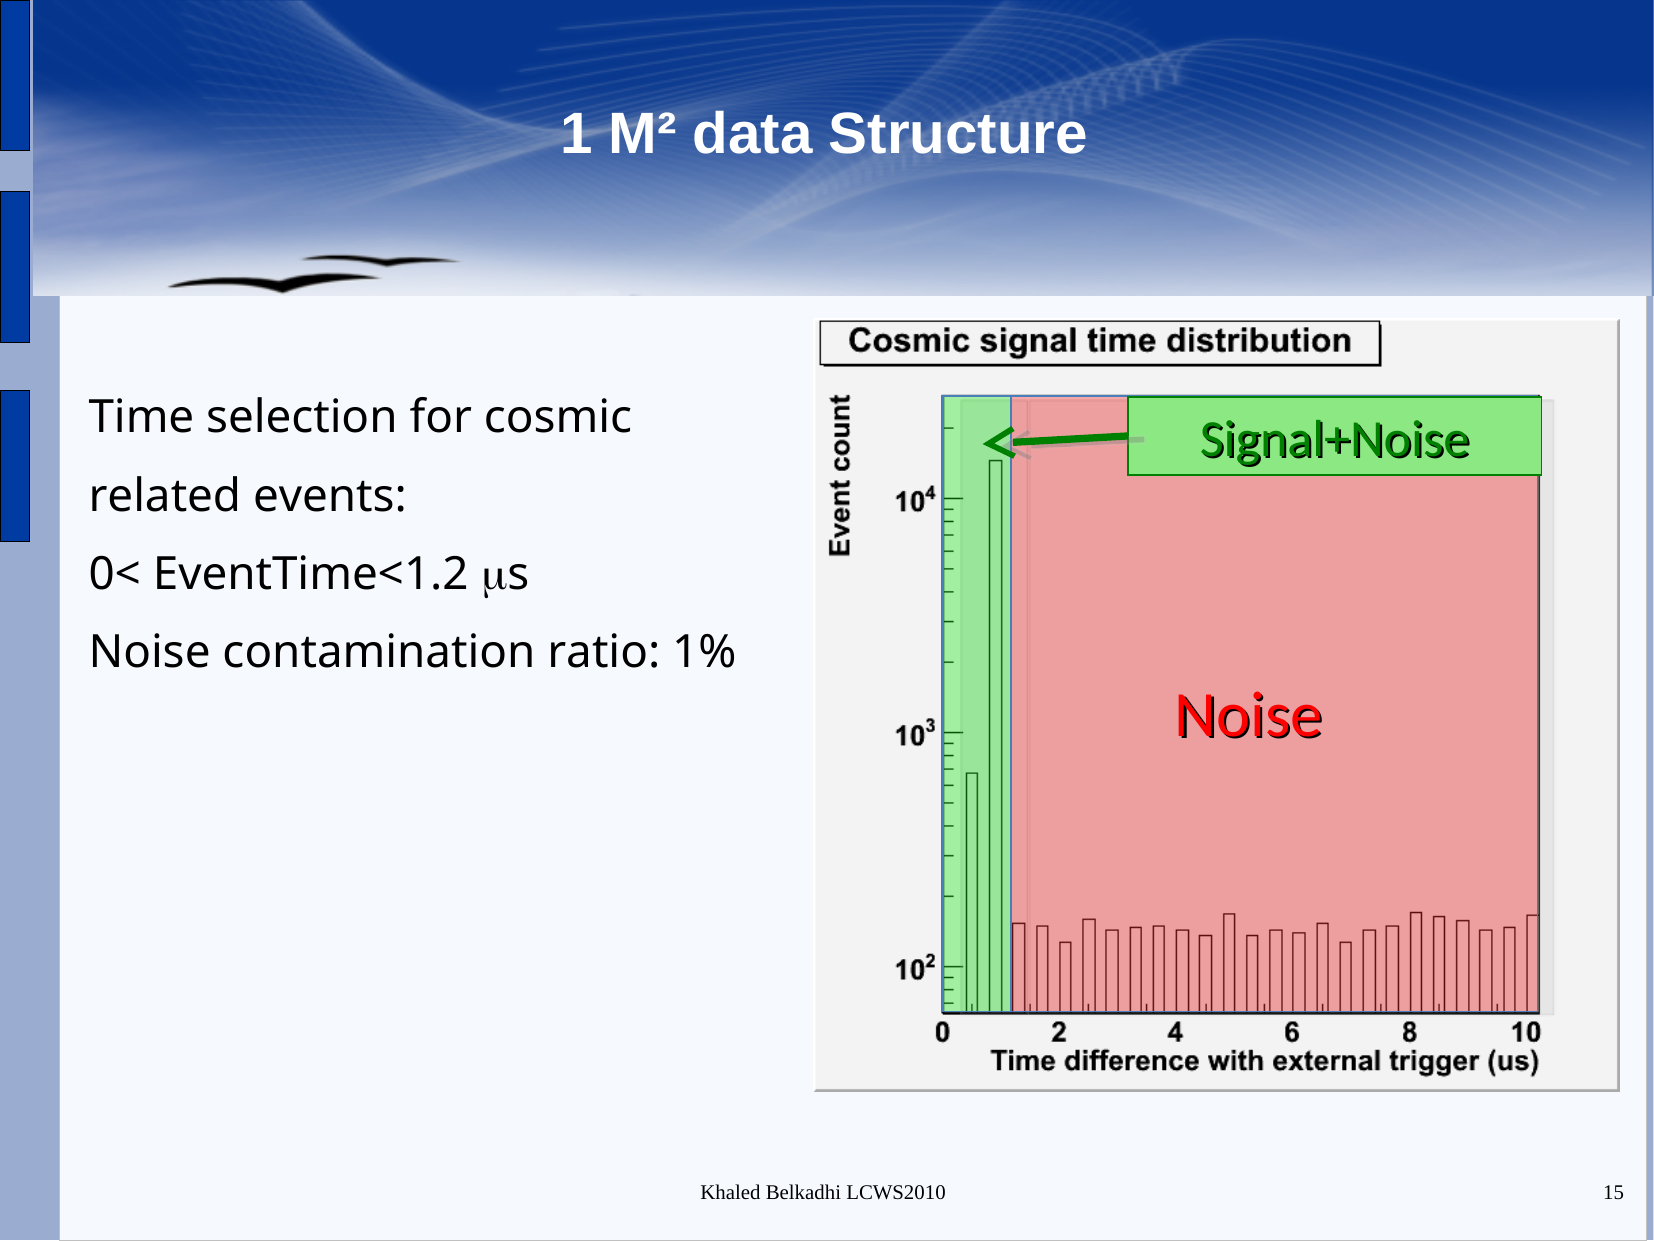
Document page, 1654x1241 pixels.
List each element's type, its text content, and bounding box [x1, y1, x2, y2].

text_box Noise [1160, 664, 1375, 758]
text_box Signal+Noise [1127, 396, 1542, 475]
text_box [943, 396, 1538, 1012]
picture [33, 0, 1654, 296]
title 1 M² data Structure [118, 29, 1531, 237]
picture [813, 318, 1620, 1093]
text_box Time selection for cosmic related events: 0< EventTime<1.2 ms Noise contamination ratio: 1% [88, 383, 757, 843]
